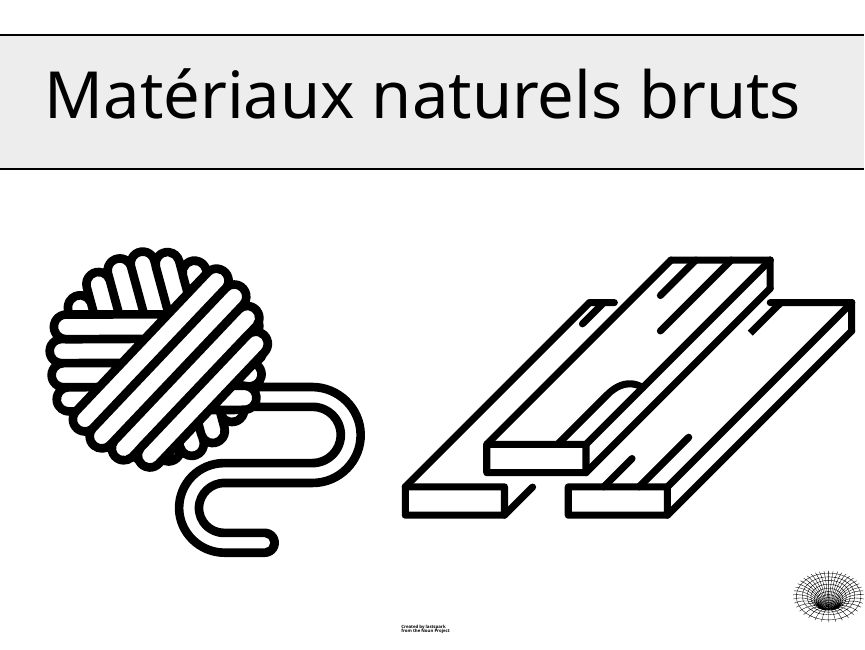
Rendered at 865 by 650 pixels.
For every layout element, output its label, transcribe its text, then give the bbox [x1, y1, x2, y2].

title Matériaux naturels bruts [29, 34, 857, 161]
text_box [0, 34, 400, 169]
picture [3, 160, 857, 650]
text_box [857, 34, 864, 169]
